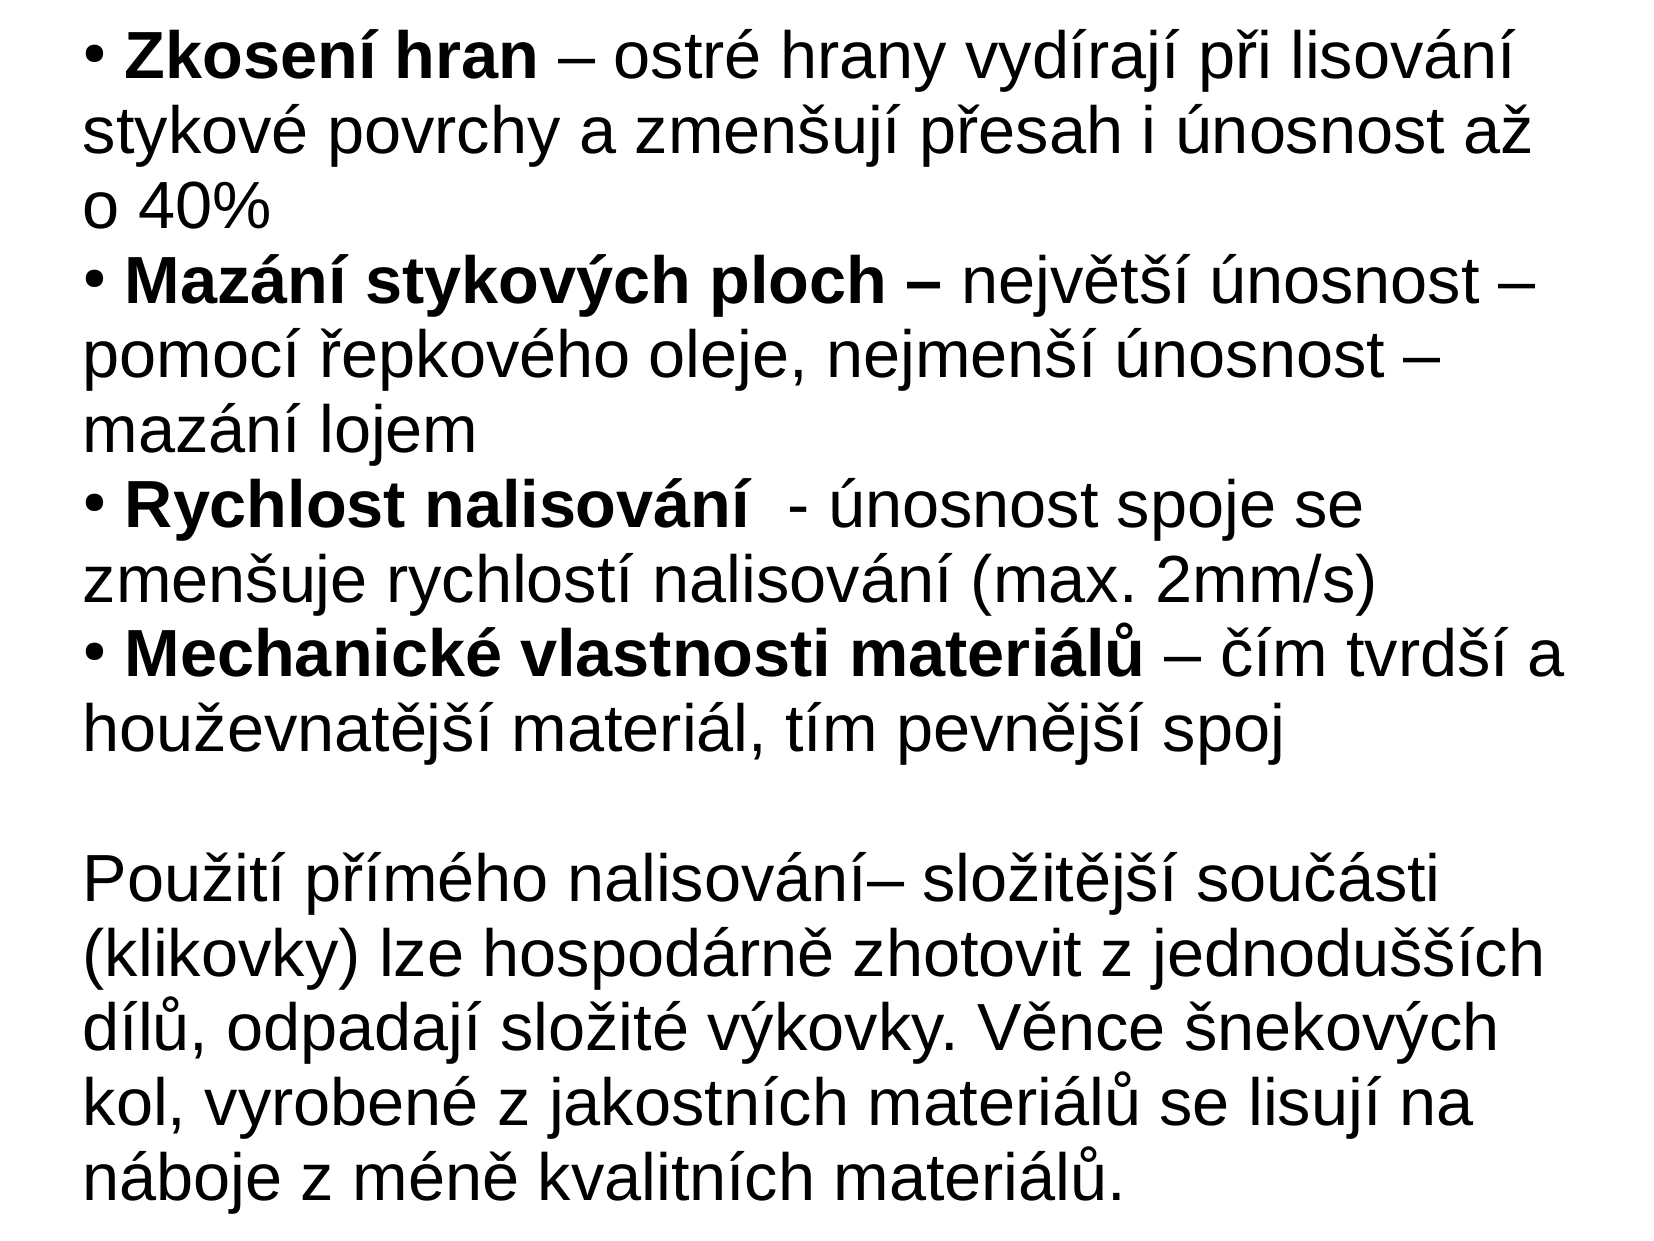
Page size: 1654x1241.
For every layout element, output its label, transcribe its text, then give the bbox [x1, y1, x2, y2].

subtitle Zkosení hran – ostré hrany vydírají při lisování stykové povrchy a zmenšují přesah i únosnost až o 40% Mazání stykových ploch – největší únosnost – pomocí řepkového oleje, nejmenší únosnost – mazání lojem Rychlost nalisování - únosnost spoje se zmenšuje rychlostí nalisování (max. 2mm/s) Mechanické vlastnosti materiálů – čím tvrdší a houževnatější materiál, tím pevnější spoj Použití přímého nalisování– složitější součásti (klikovky) lze hospodárně zhotovit z jednodušších dílů, odpadají složité výkovky. Věnce šnekových kol, vyrobené z jakostních materiálů se lisují na náboje z méně kvalitních materiálů. [82, 0, 1571, 1215]
